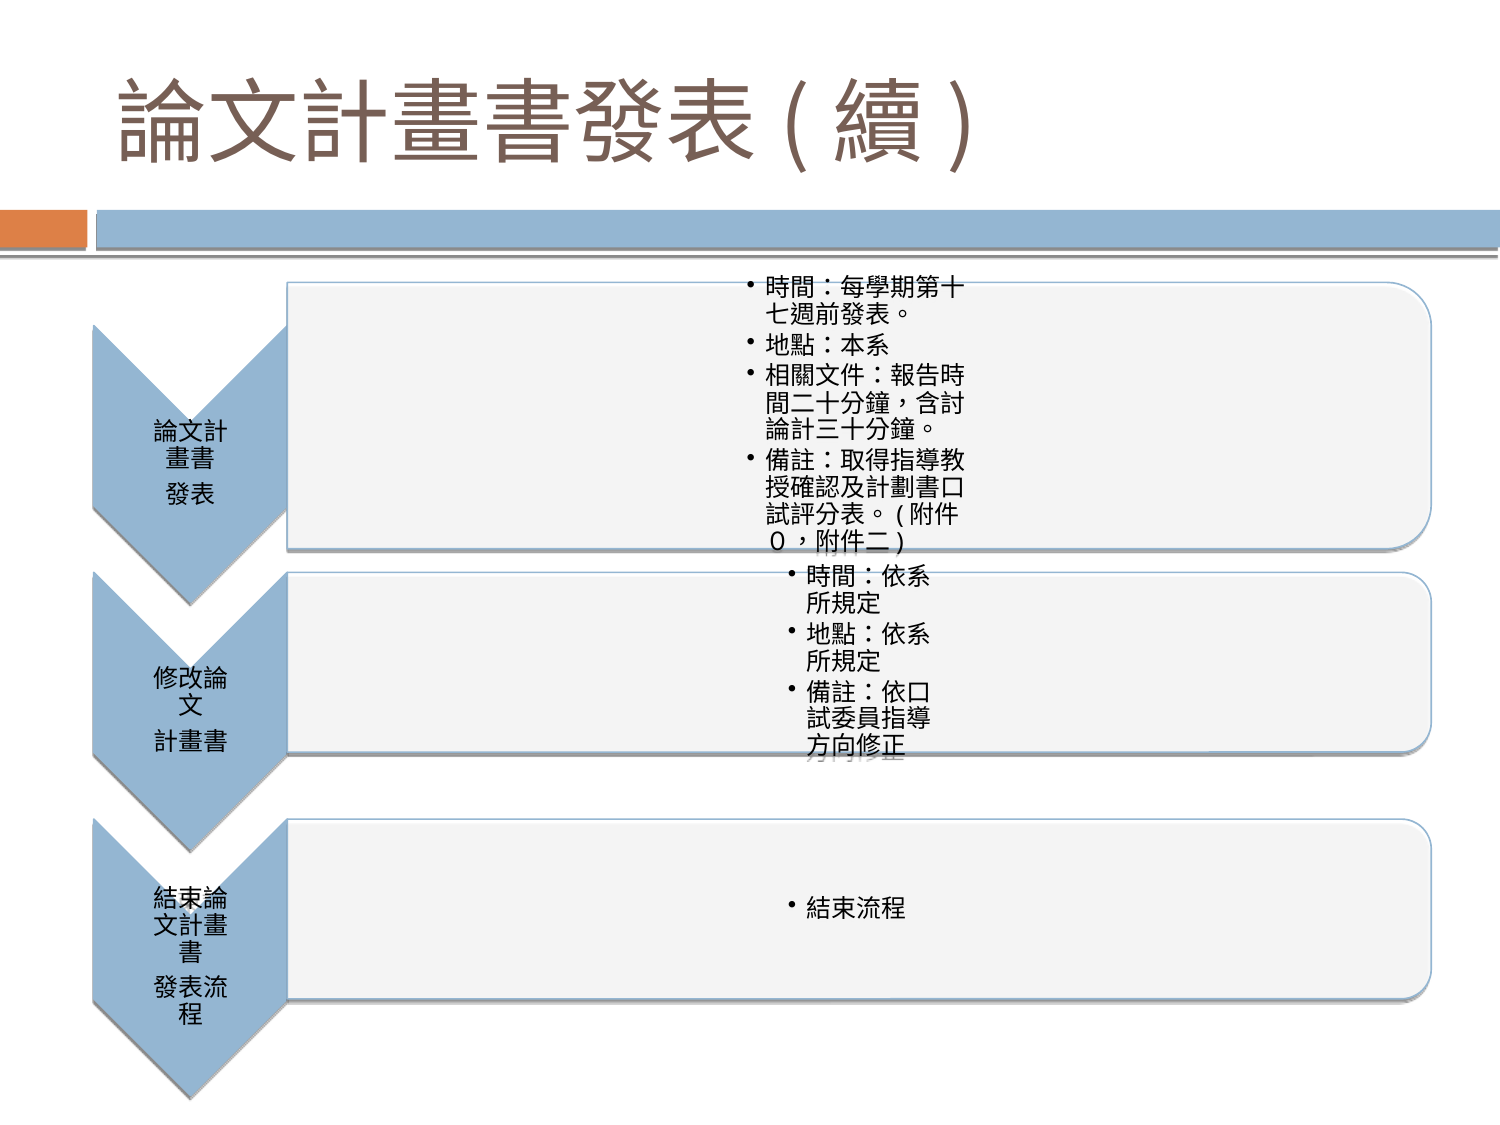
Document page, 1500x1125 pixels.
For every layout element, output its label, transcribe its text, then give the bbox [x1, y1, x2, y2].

text_box 結束論文計畫書 發表流程 [93, 819, 288, 1096]
text_box 時間：依系所規定 地點：依系所規定 備註：依口試委員指導方向修正 [287, 572, 1432, 753]
text_box 時間：每學期第十七週前發表。 地點：本系 相關文件：報告時間二十分鐘，含討論計三十分鐘。 備註：取得指導教授確認及計劃書口試評分表。(附件０，附件二) [287, 282, 1432, 549]
title 論文計畫書發表(續) [100, 37, 1438, 200]
text_box 論文計畫書 發表 [93, 325, 287, 603]
text_box 修改論文 計畫書 [93, 572, 287, 849]
text_box 結束流程 [287, 819, 1432, 999]
